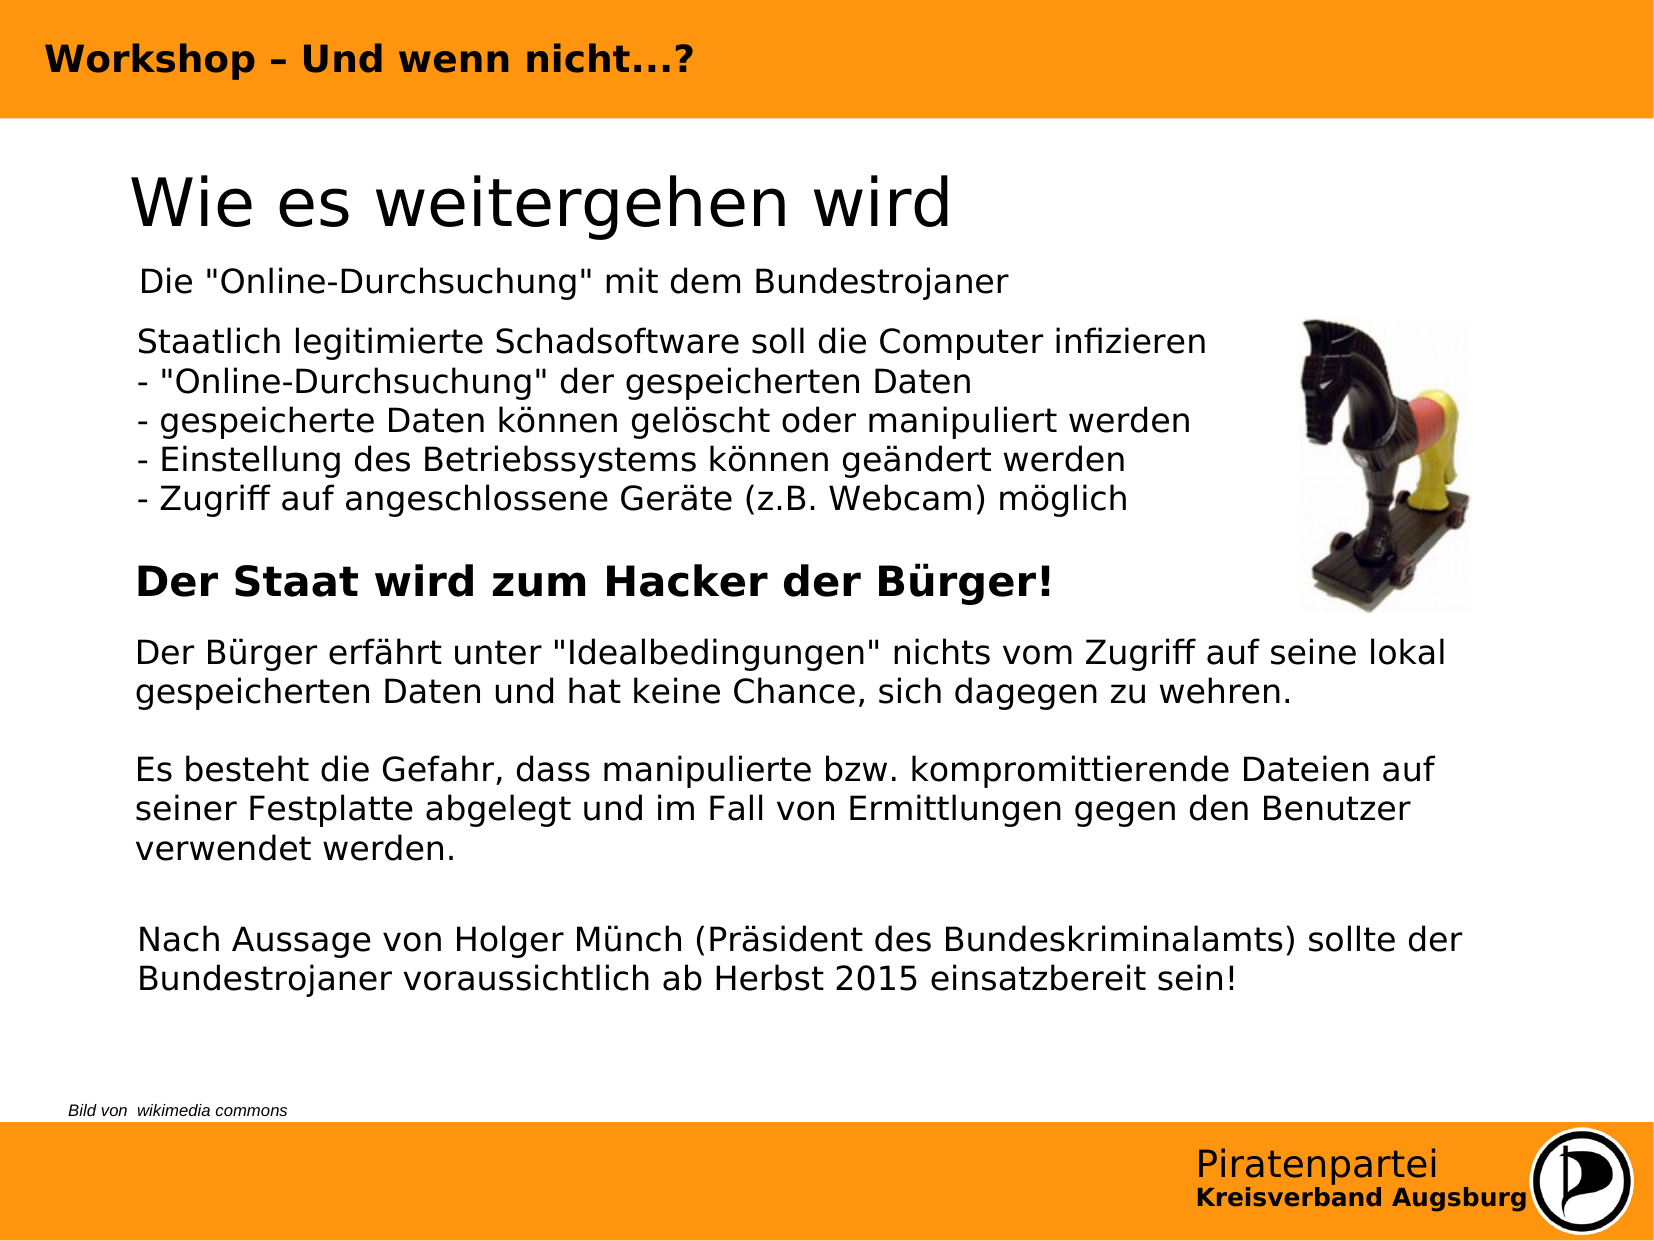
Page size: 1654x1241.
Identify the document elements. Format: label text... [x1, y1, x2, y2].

text_box Nach Aussage von Holger Münch (Präsident des Bundeskriminalamts) sollte der Bundestrojaner voraussichtlich ab Herbst 2015 einsatzbereit sein! [122, 912, 1530, 971]
text_box Die "Online-Durchsuchung" mit dem Bundestrojaner [123, 253, 1532, 312]
text_box Workshop – Und wenn nicht...? [29, 29, 1329, 88]
picture [1298, 317, 1472, 613]
picture [1529, 1127, 1634, 1235]
text_box Der Bürger erfährt unter "Idealbedingungen" nichts vom Zugriff auf seine lokal gespeicherten Daten und hat keine Chance, sich dagegen zu wehren. Es besteht die Gefahr, dass manipulierte bzw. kompromittierende Dateien auf seiner Festplatte abgelegt und im Fall von Ermittlungen gegen den Benutzer verwendet werden. [120, 625, 1524, 933]
text_box Wie es weitergehen wird [115, 155, 1560, 248]
text_box Staatlich legitimierte Schadsoftware soll die Computer infizieren - "Online-Durchsuchung" der gespeicherten Daten - gespeicherte Daten können gelöscht oder manipuliert werden - Einstellung des Betriebssystems können geändert werden - Zugriff auf angeschlossene Geräte (z.B. Webcam) möglich [122, 314, 1246, 543]
text_box Bild von wikimedia commons [53, 1092, 842, 1127]
text_box Der Staat wird zum Hacker der Bürger! [120, 549, 1229, 625]
